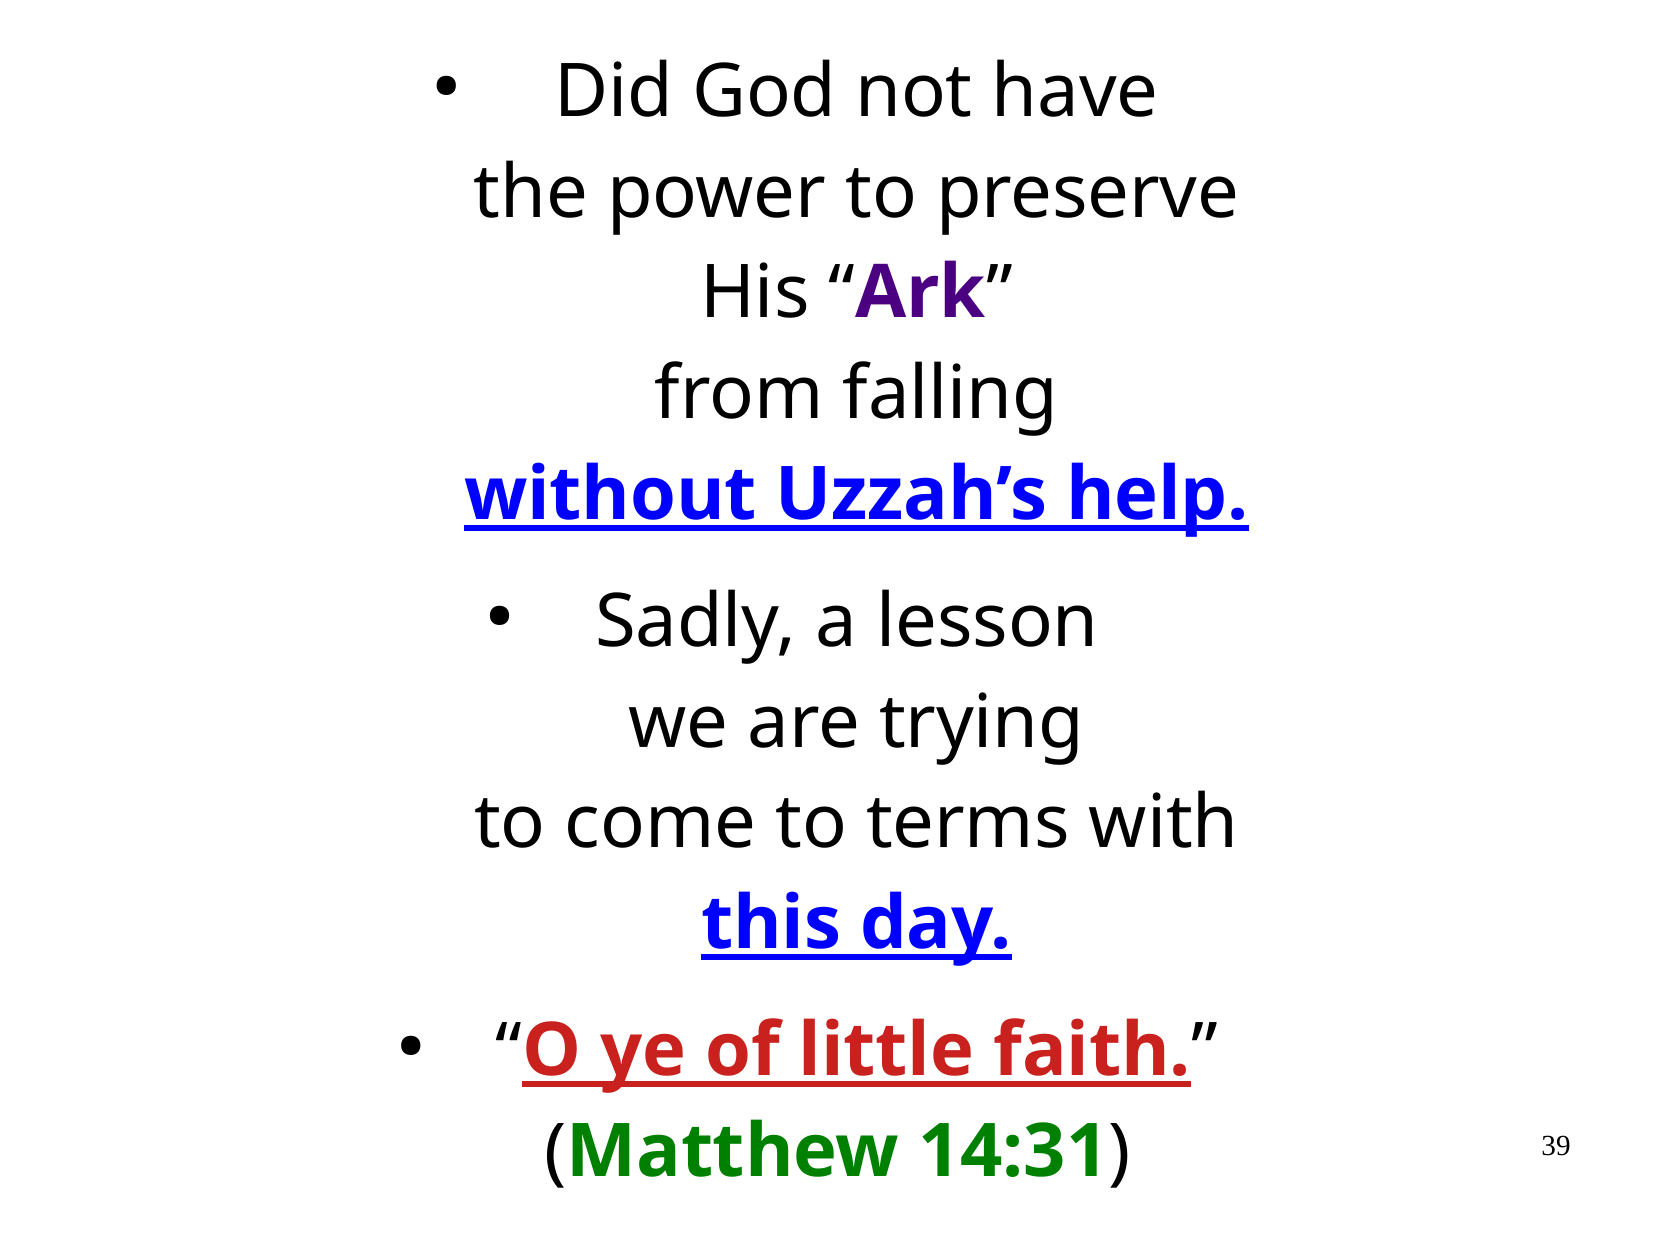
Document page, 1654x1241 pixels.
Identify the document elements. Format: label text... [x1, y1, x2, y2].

list Did God not have the power to preserve His “Ark” from falling without Uzzah’s help. Sadly, a lesson we are trying to come to terms with this day. “O ye of little faith.” (Matthew 14:31) [37, 37, 1613, 1201]
